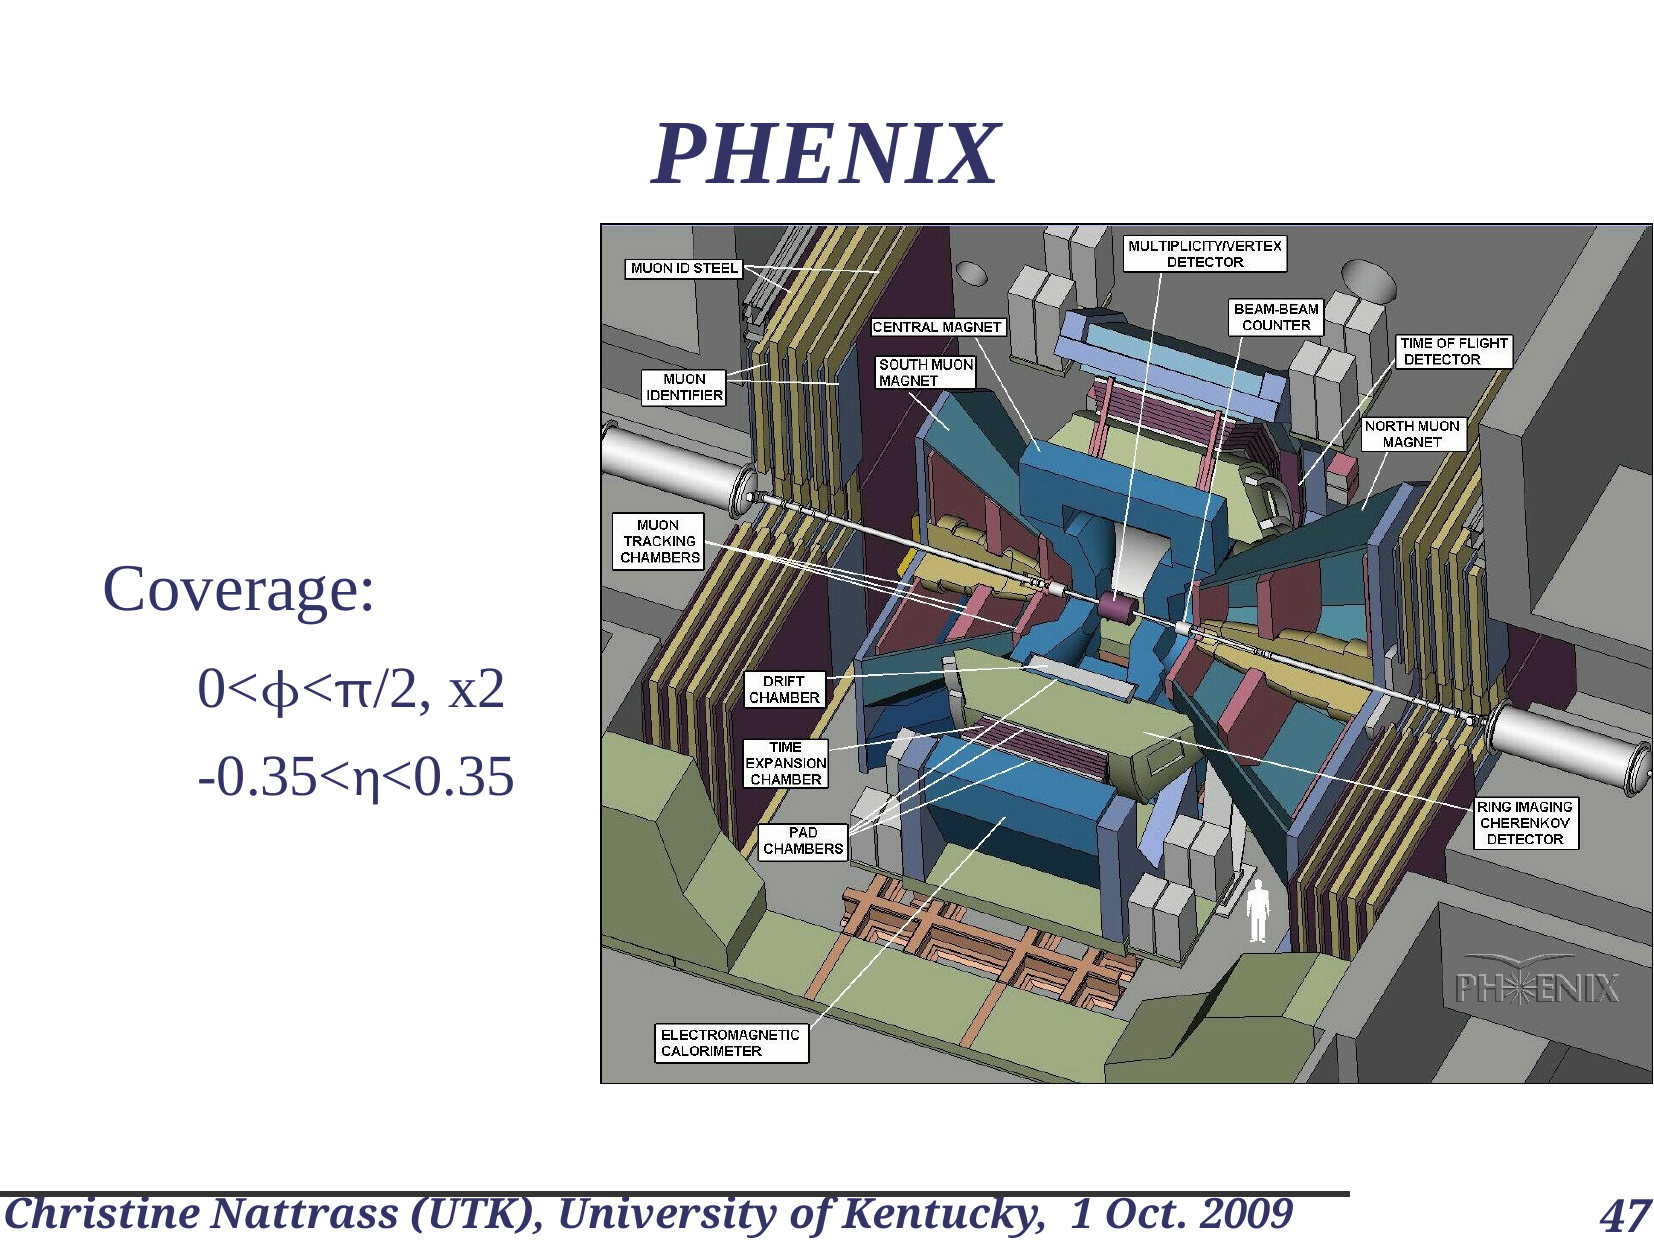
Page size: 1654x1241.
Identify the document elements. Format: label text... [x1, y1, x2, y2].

picture [601, 224, 1652, 1083]
title PHENIX [82, 49, 1571, 257]
list Coverage: 0<</2, x2 -0.35<<0.35 [102, 551, 638, 848]
